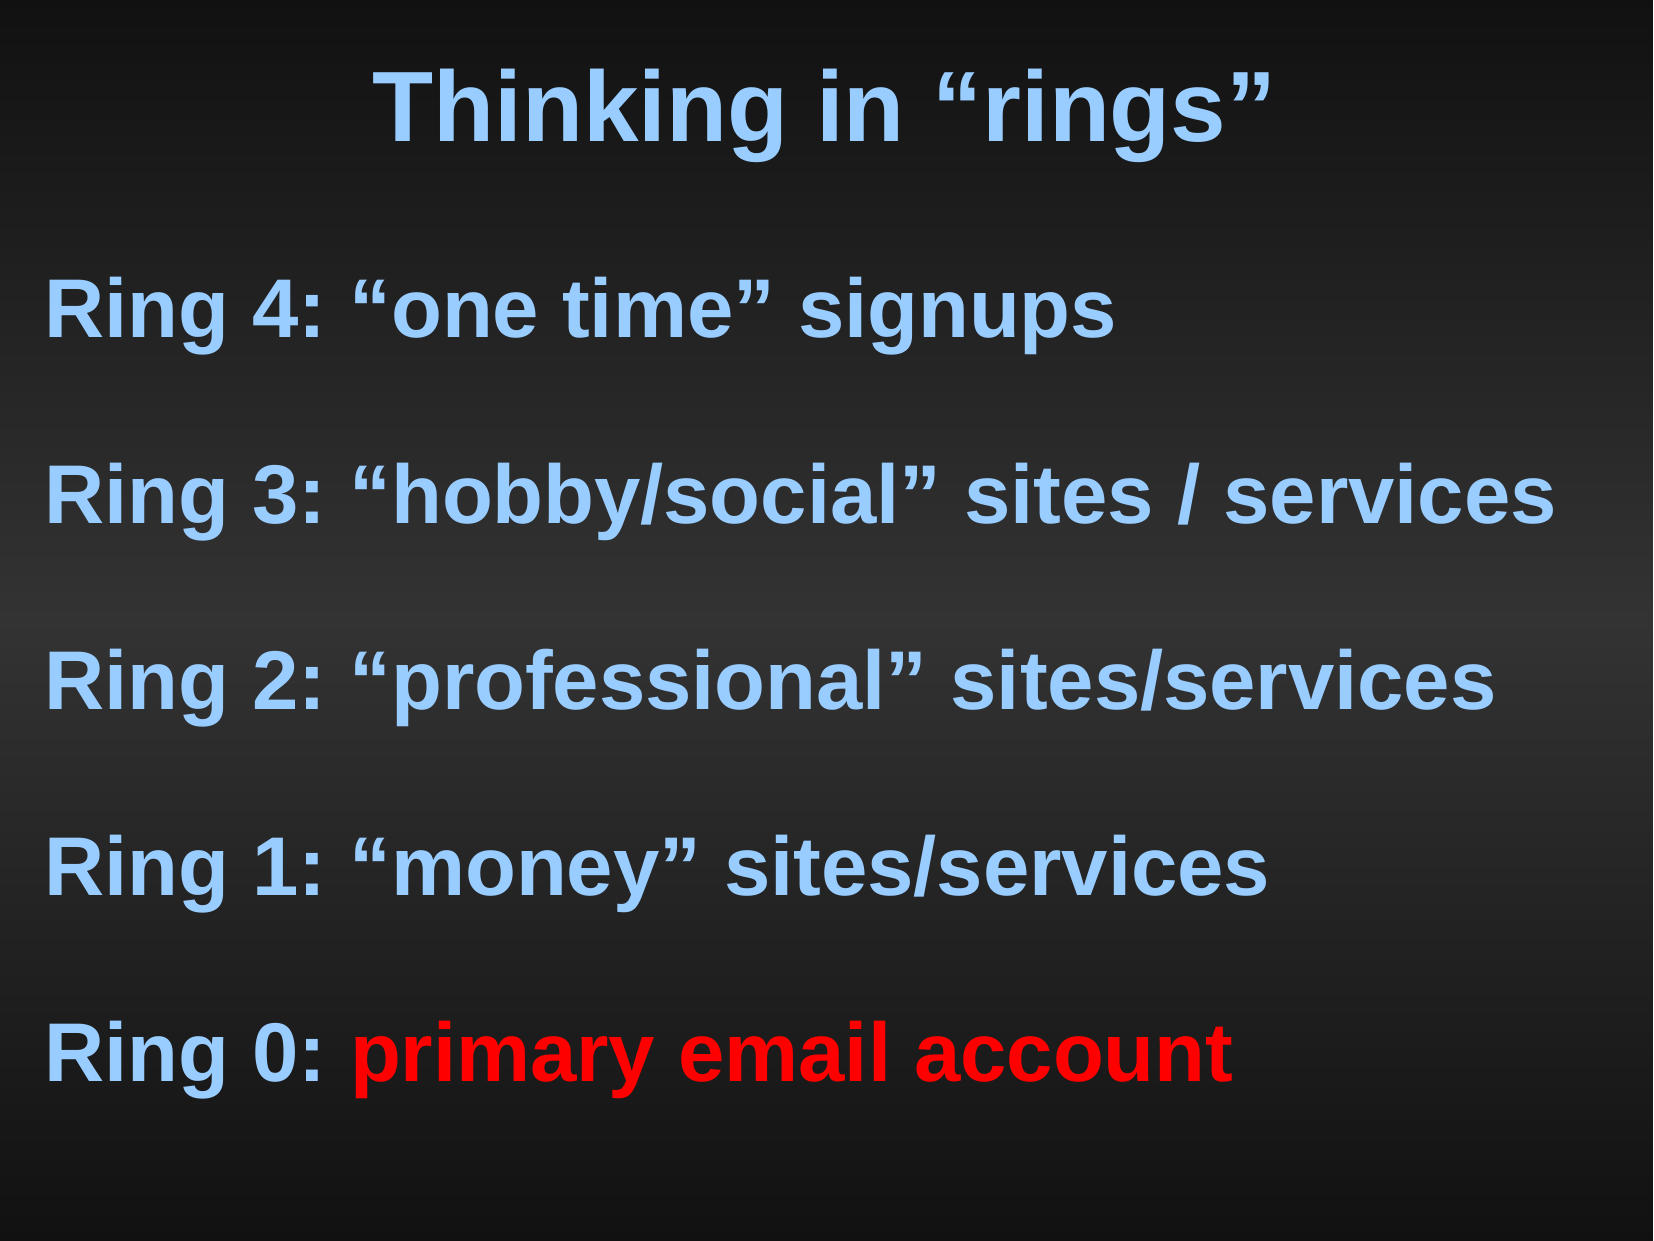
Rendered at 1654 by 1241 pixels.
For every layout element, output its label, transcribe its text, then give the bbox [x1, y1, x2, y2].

title Thinking in “rings” [0, 2, 1651, 211]
text_box Ring 4: “one time” signups Ring 3: “hobby/social” sites / services Ring 2: “professional” sites/services Ring 1: “money” sites/services Ring 0: primary email account [30, 255, 1591, 1141]
